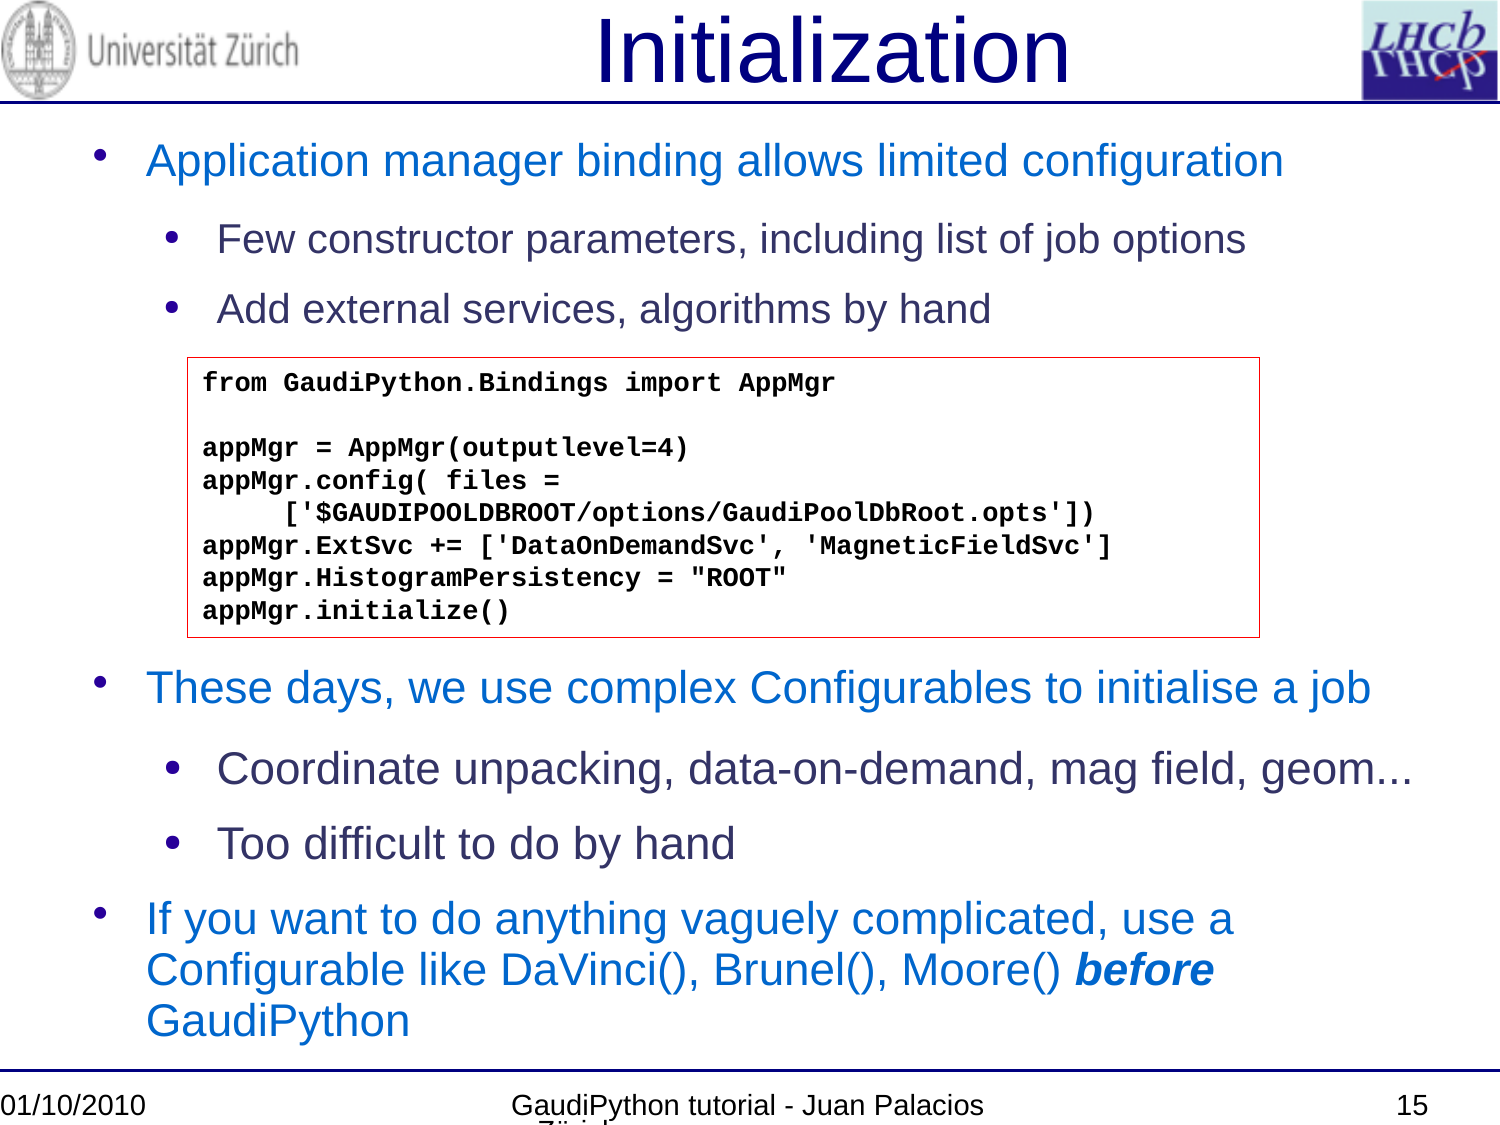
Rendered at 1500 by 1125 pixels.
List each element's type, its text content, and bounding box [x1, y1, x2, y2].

picture [1361, 0, 1500, 101]
picture [0, 0, 306, 101]
list These days, we use complex Configurables to initialise a job Coordinate unpacking, data-on-demand, mag field, geom... Too difficult to do by hand If you want to do anything vaguely complicated, use a Configurable like DaVinci(), Brunel(), Moore() before GaudiPython [75, 662, 1425, 1047]
text_box from GaudiPython.Bindings import AppMgr appMgr = AppMgr(outputlevel=4) appMgr.config( files = ['$GAUDIPOOLDBROOT/options/GaudiPoolDbRoot.opts']) appMgr.ExtSvc += ['DataOnDemandSvc', 'MagneticFieldSvc'] appMgr.HistogramPersistency = "ROOT" appMgr.initialize() [187, 357, 1260, 638]
title Initialization [306, 0, 1361, 103]
list Application manager binding allows limited configuration Few constructor parameters, including list of job options Add external services, algorithms by hand [75, 134, 1425, 333]
